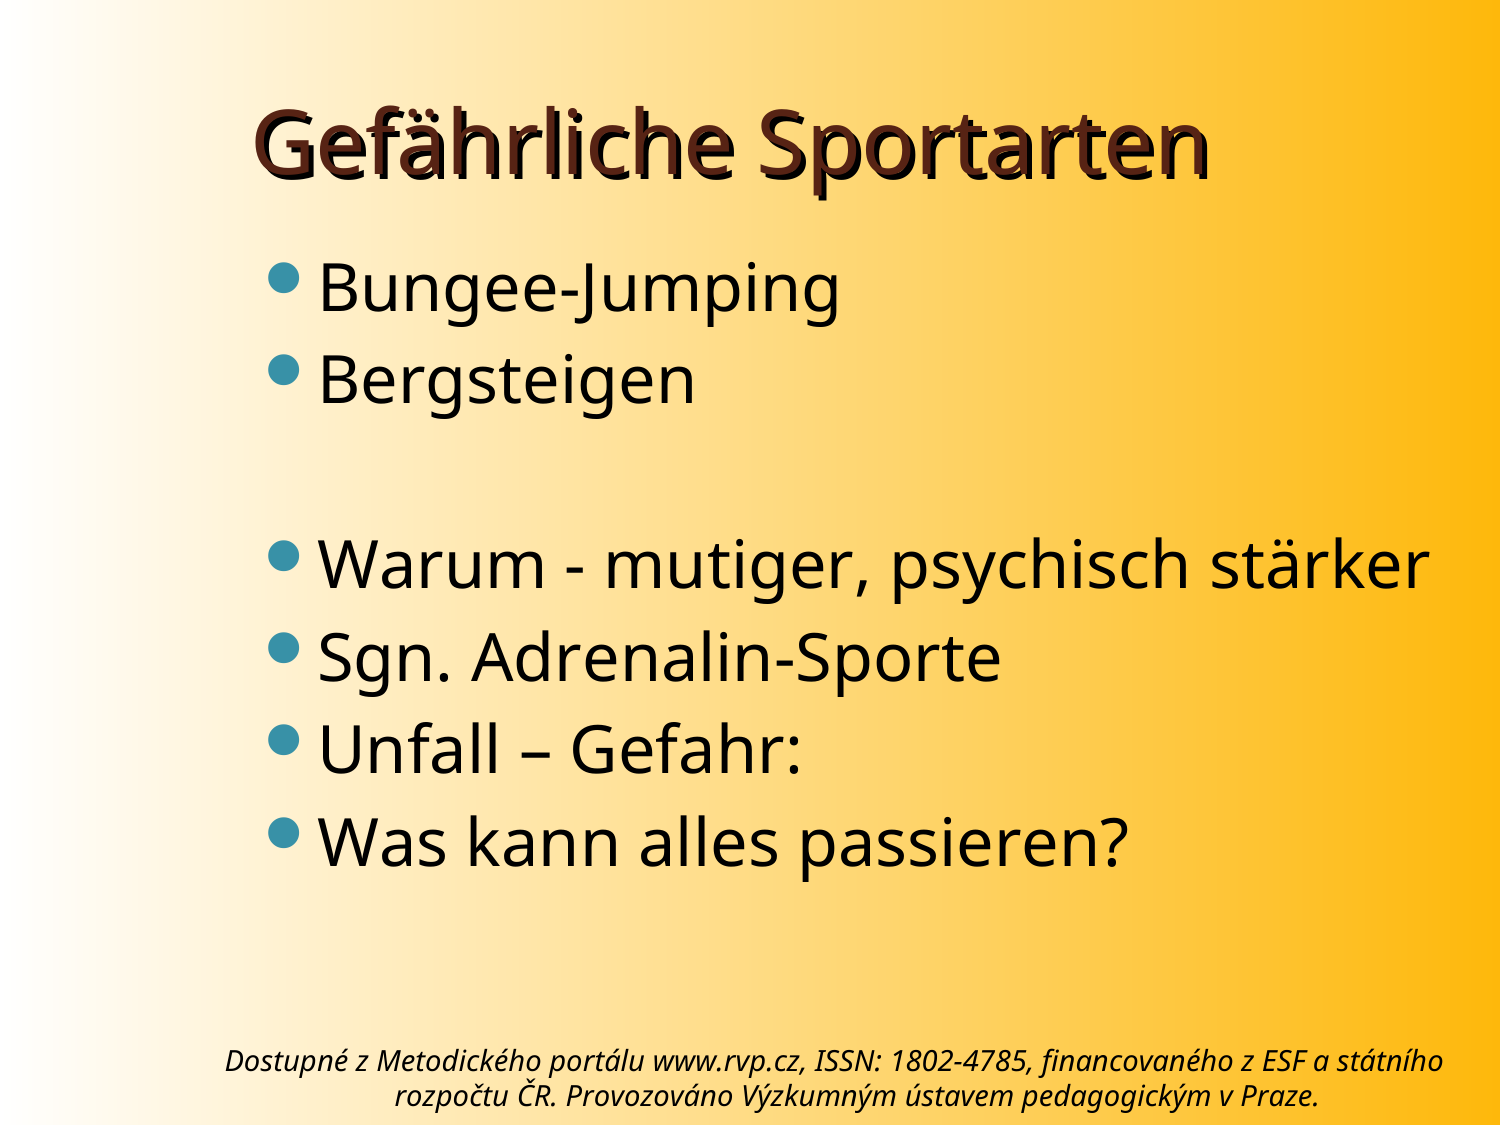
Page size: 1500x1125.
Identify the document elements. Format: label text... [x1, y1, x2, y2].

title Gefährliche Sportarten [235, 45, 1466, 233]
list Bungee-Jumping Bergsteigen Warum - mutiger, psychisch stärker Sgn. Adrenalin-Sporte Unfall – Gefahr: Was kann alles passieren? [235, 237, 1466, 1026]
text_box Dostupné z Metodického portálu www.rvp.cz, ISSN: 1802-4785, financovaného z ESF a státního rozpočtu ČR. Provozováno Výzkumným ústavem pedagogickým v Praze. [194, 1034, 1462, 1099]
